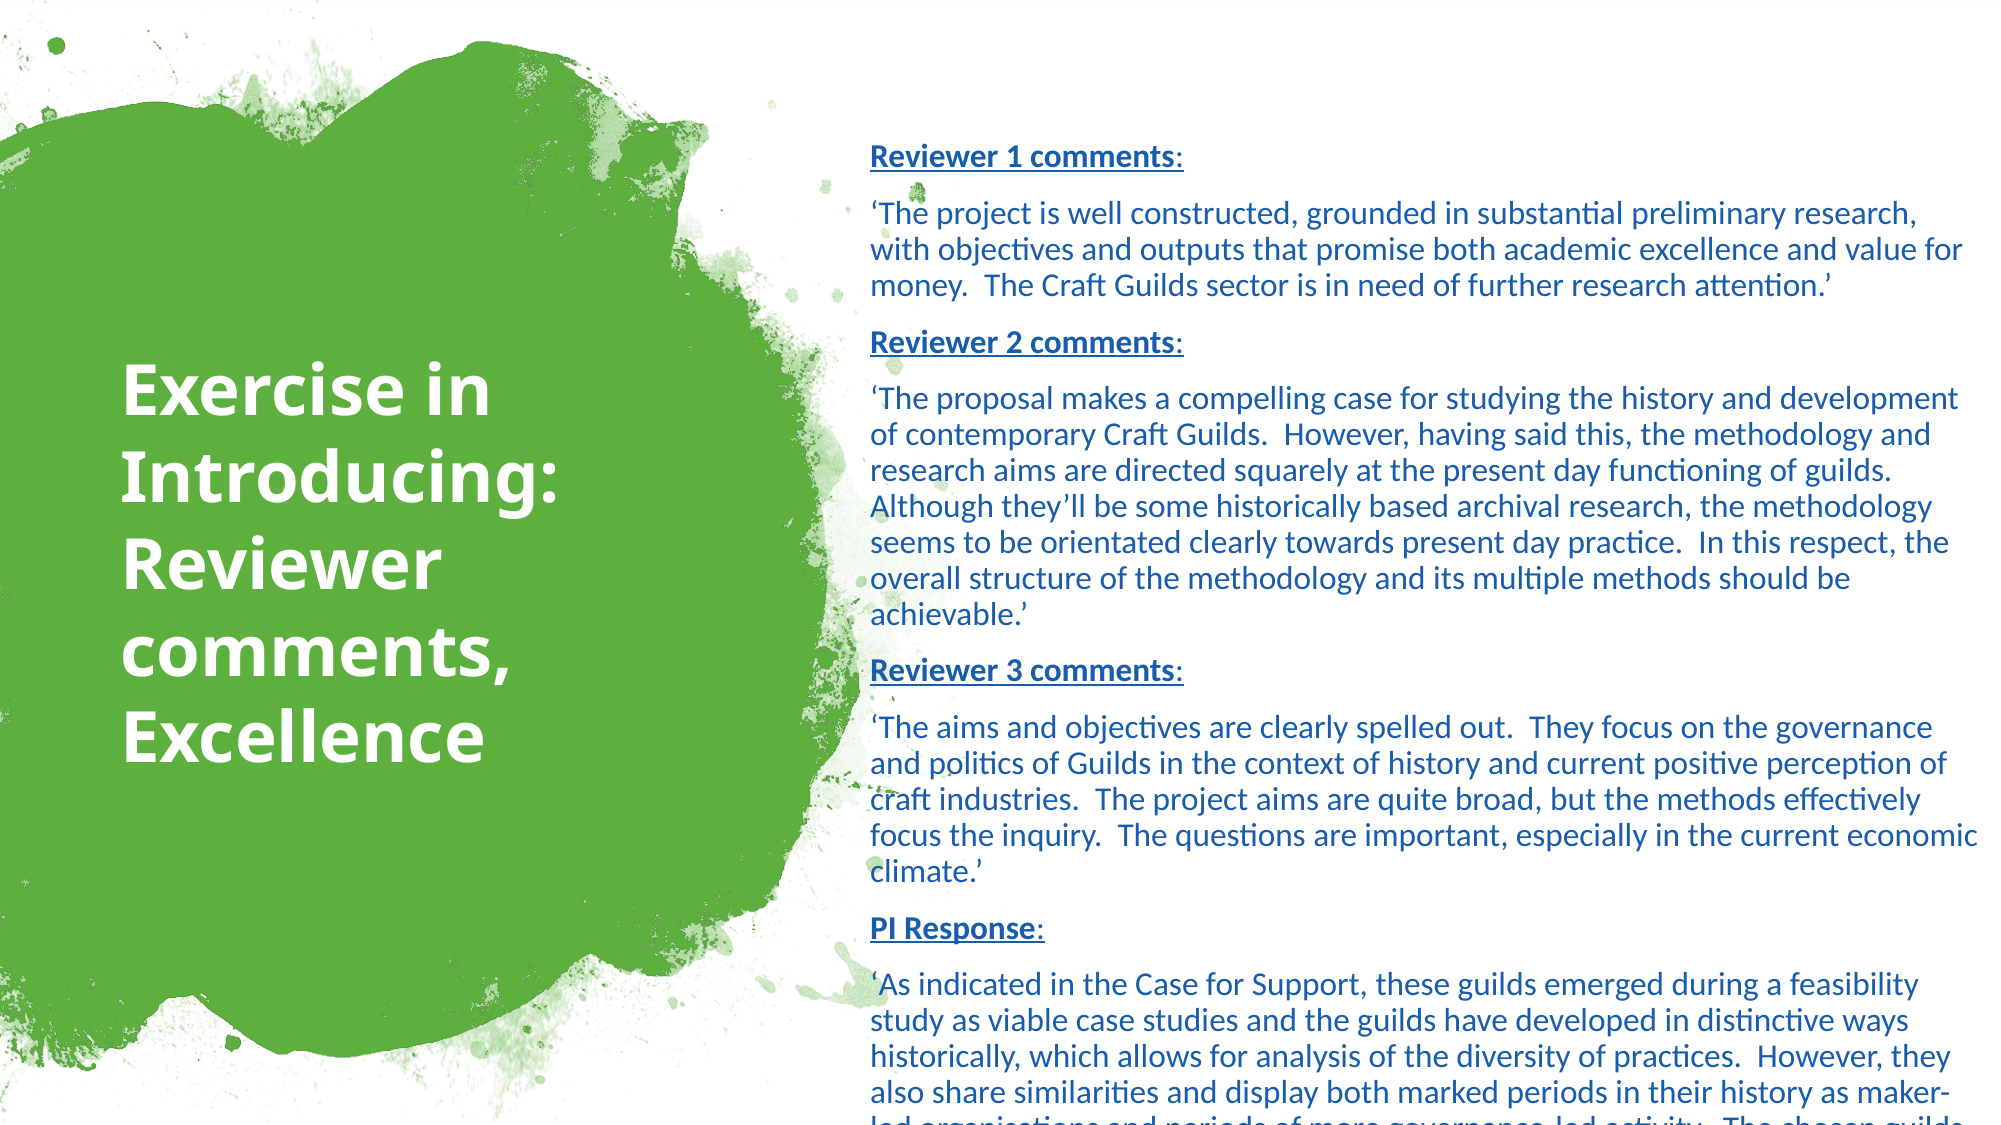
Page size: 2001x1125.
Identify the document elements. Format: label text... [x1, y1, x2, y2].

picture [0, 0, 2000, 1125]
text_box Exercise in Introducing: Reviewer comments, Excellence [105, 337, 707, 790]
text_box Reviewer 1 comments: ‘The project is well constructed, grounded in substantial preliminary research, with objectives and outputs that promise both academic excellence and value for money. The Craft Guilds sector is in need of further research attention.’ Reviewer 2 comments: ‘The proposal makes a compelling case for studying the history and development of contemporary Craft Guilds. However, having said this, the methodology and research aims are directed squarely at the present day functioning of guilds. Although they’ll be some historically based archival research, the methodology seems to be orientated clearly towards present day practice. In this respect, the overall structure of the methodology and its multiple methods should be achievable.’ Reviewer 3 comments: ‘The aims and objectives are clearly spelled out. They focus on the governance and politics of Guilds in the context of history and current positive perception of craft industries. The project aims are quite broad, but the methods effectively focus the inquiry. The questions are important, especially in the current economic climate.’ PI Response: ‘As indicated in the Case for Support, these guilds emerged during a feasibility study as viable case studies and the guilds have developed in distinctive ways historically, which allows for analysis of the diversity of practices. However, they also share similarities and display both marked periods in their history as maker-led organisations and periods of more governance-led activity. The chosen guilds offer a textured case study that resonates with the wider craft guild sector.’ [855, 131, 2000, 1125]
